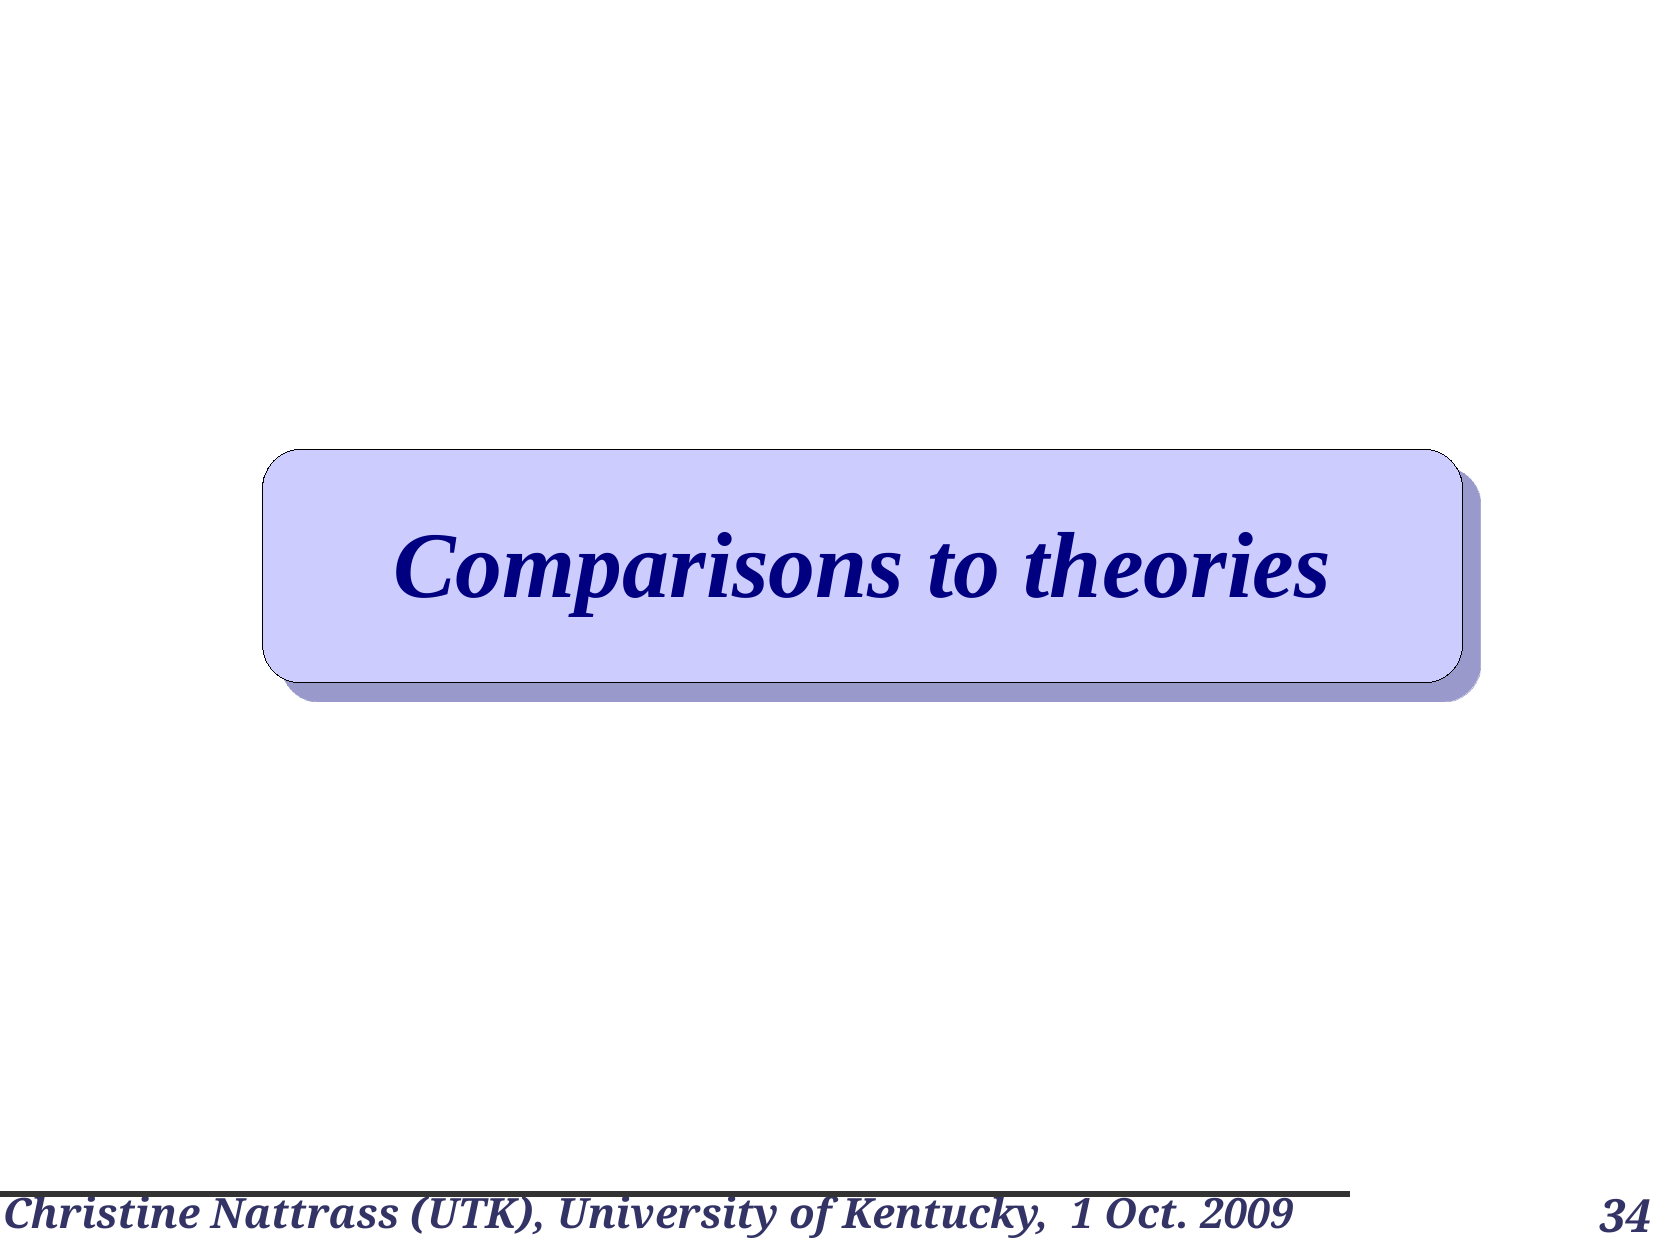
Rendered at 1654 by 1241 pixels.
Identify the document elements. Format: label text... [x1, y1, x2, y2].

text_box Comparisons to theories [262, 449, 1463, 683]
